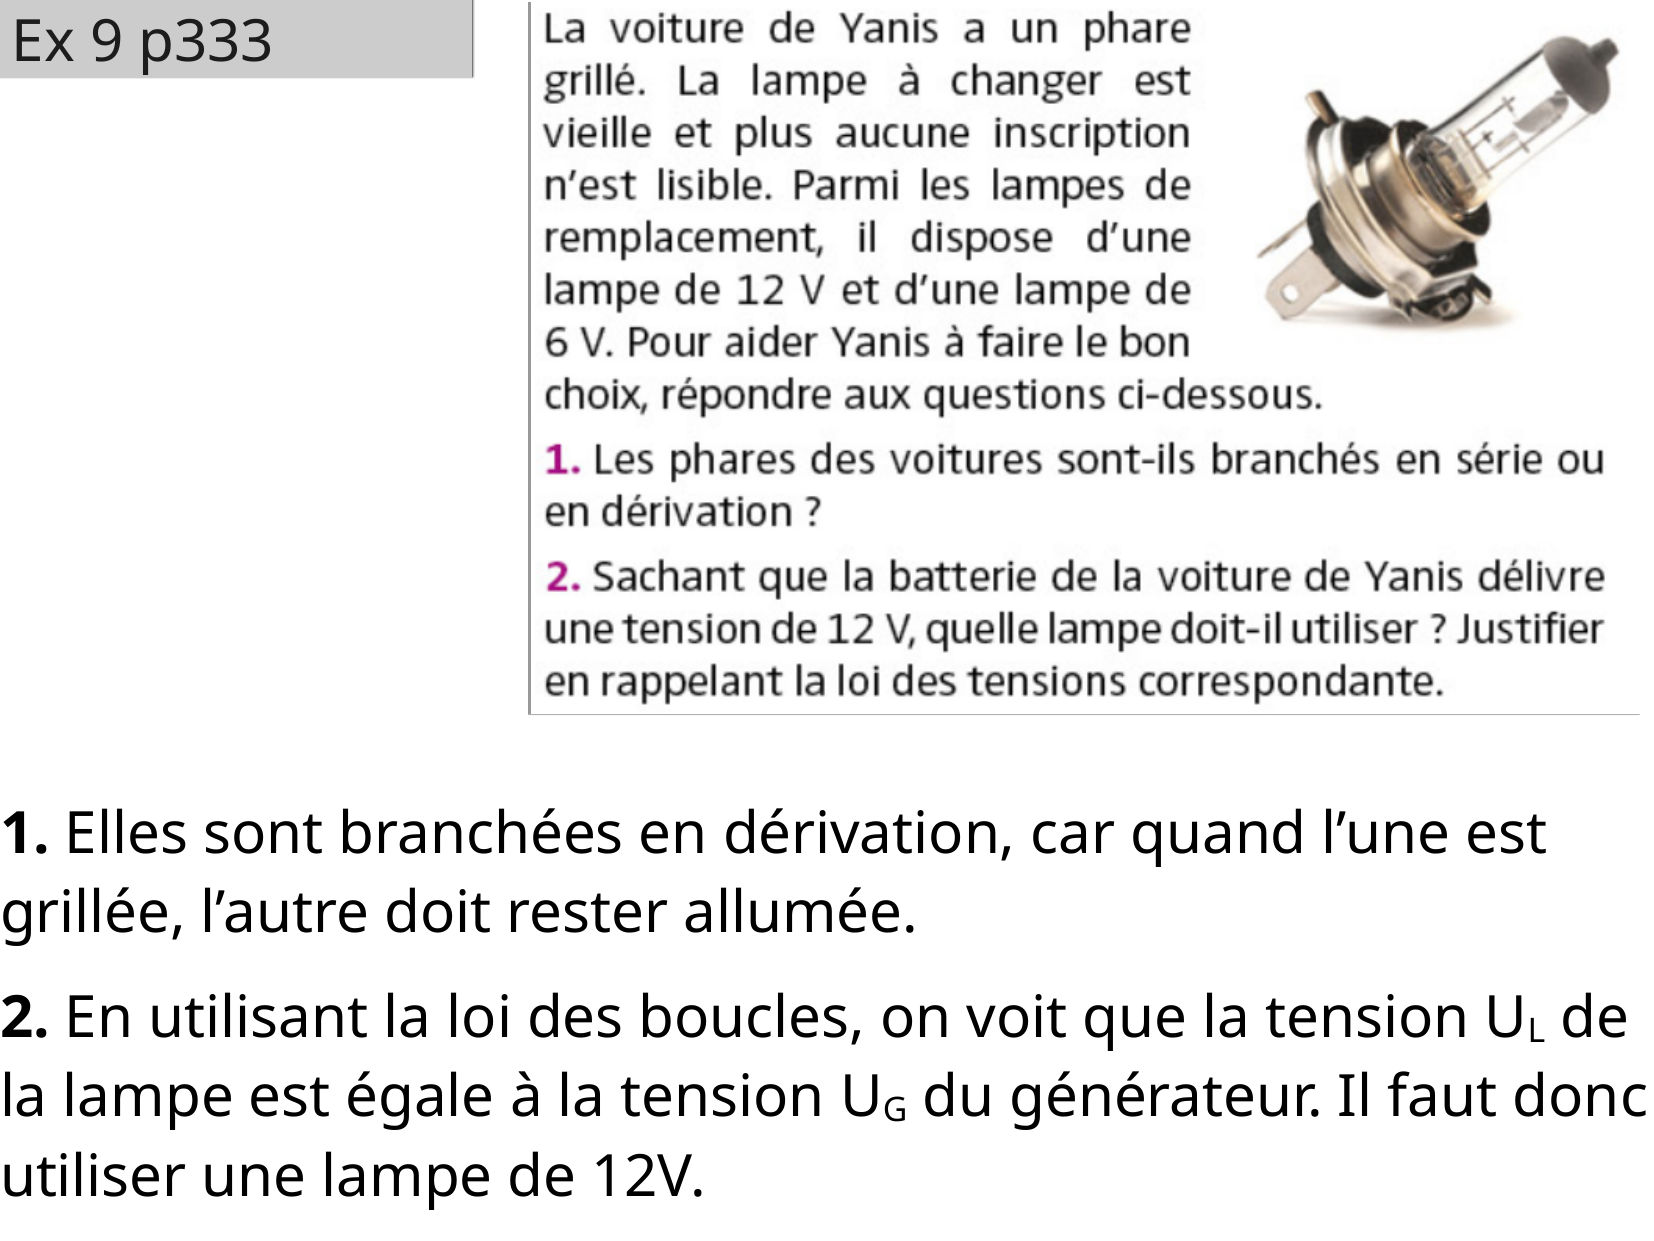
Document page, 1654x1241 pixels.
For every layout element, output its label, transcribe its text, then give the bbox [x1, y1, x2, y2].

title Ex 9 p333 [0, 0, 473, 78]
list 1. Elles sont branchées en dérivation, car quand l’une est grillée, l’autre doit rester allumée. 2. En utilisant la loi des boucles, on voit que la tension UL de la lampe est égale à la tension UG du générateur. Il faut donc utiliser une lampe de 12V. [0, 78, 1654, 1241]
picture [531, 0, 1644, 714]
